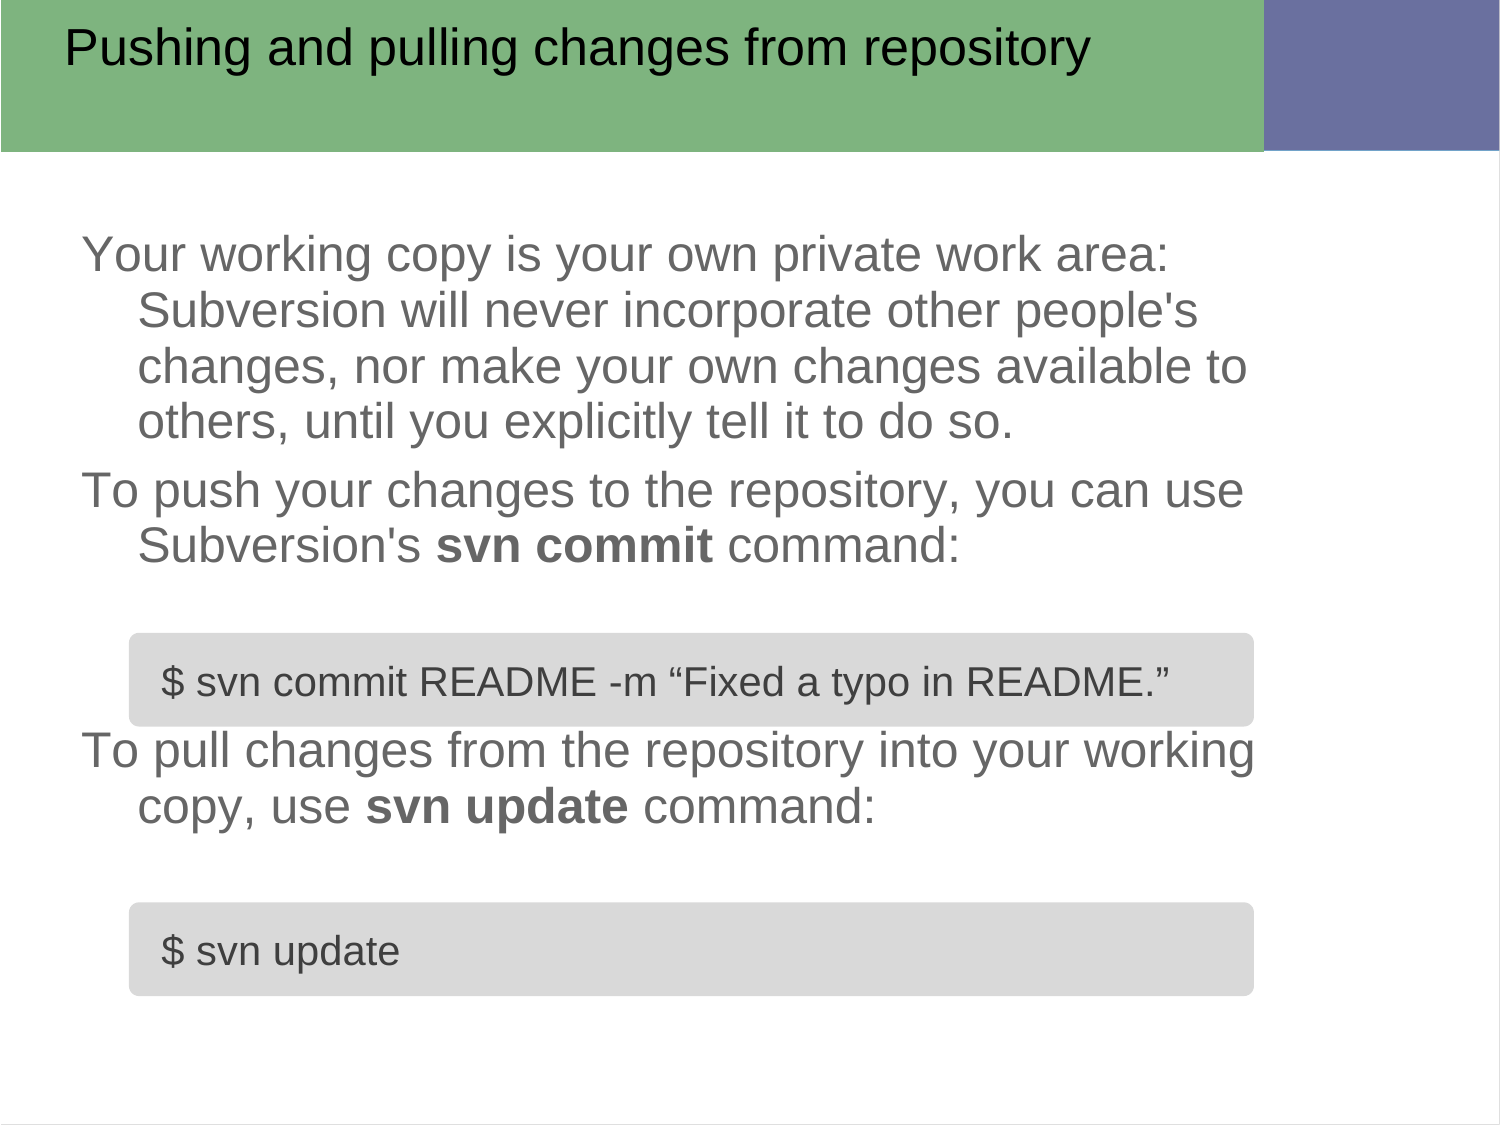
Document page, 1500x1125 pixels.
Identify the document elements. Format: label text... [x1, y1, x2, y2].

text_box $ svn update [128, 902, 1254, 997]
picture [0, 0, 1500, 1125]
title Pushing and pulling changes from repository [49, 16, 1253, 90]
list Your working copy is your own private work area: Subversion will never incorporate other people's changes, nor make your own changes available to others, until you explicitly tell it to do so. To push your changes to the repository, you can use Subversion's svn commit command: To pull changes from the repository into your working copy, use svn update command: [66, 219, 1342, 945]
text_box $ svn commit README -m “Fixed a typo in README.” [128, 632, 1254, 727]
